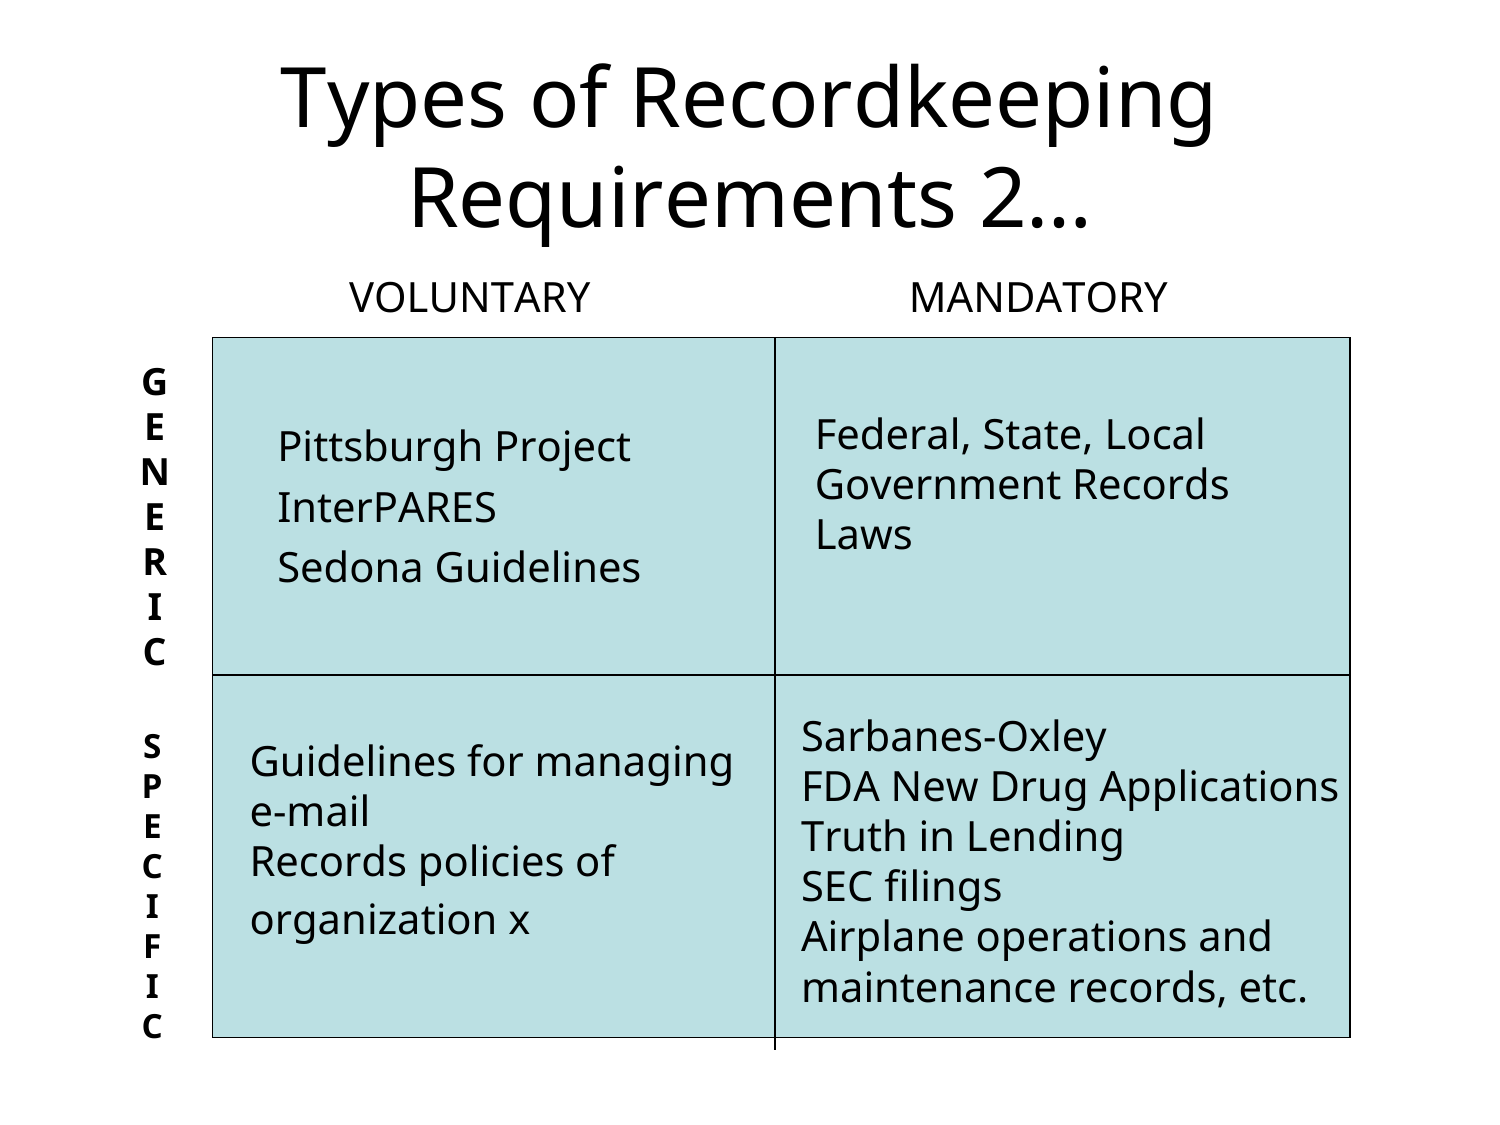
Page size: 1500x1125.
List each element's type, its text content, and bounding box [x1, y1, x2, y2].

text_box Sarbanes-Oxley FDA New Drug Applications Truth in Lending SEC filings Airplane operations and maintenance records, etc. [786, 702, 1355, 1019]
text_box VOLUNTARY [334, 263, 606, 329]
text_box G E N E R I C [124, 350, 185, 682]
text_box Federal, State, Local Government Records Laws [800, 349, 1316, 686]
text_box Guidelines for managing e-mail Records policies of organization x [234, 676, 751, 953]
text_box MANDATORY [894, 263, 1183, 329]
title Types of Recordkeeping Requirements 2… [0, 36, 1500, 252]
text_box [776, 337, 1351, 1038]
text_box [212, 676, 774, 1038]
text_box [212, 337, 775, 674]
text_box Pittsburgh Project InterPARES Sedona Guidelines [262, 412, 713, 675]
text_box S P E C I F I C [126, 717, 178, 1053]
